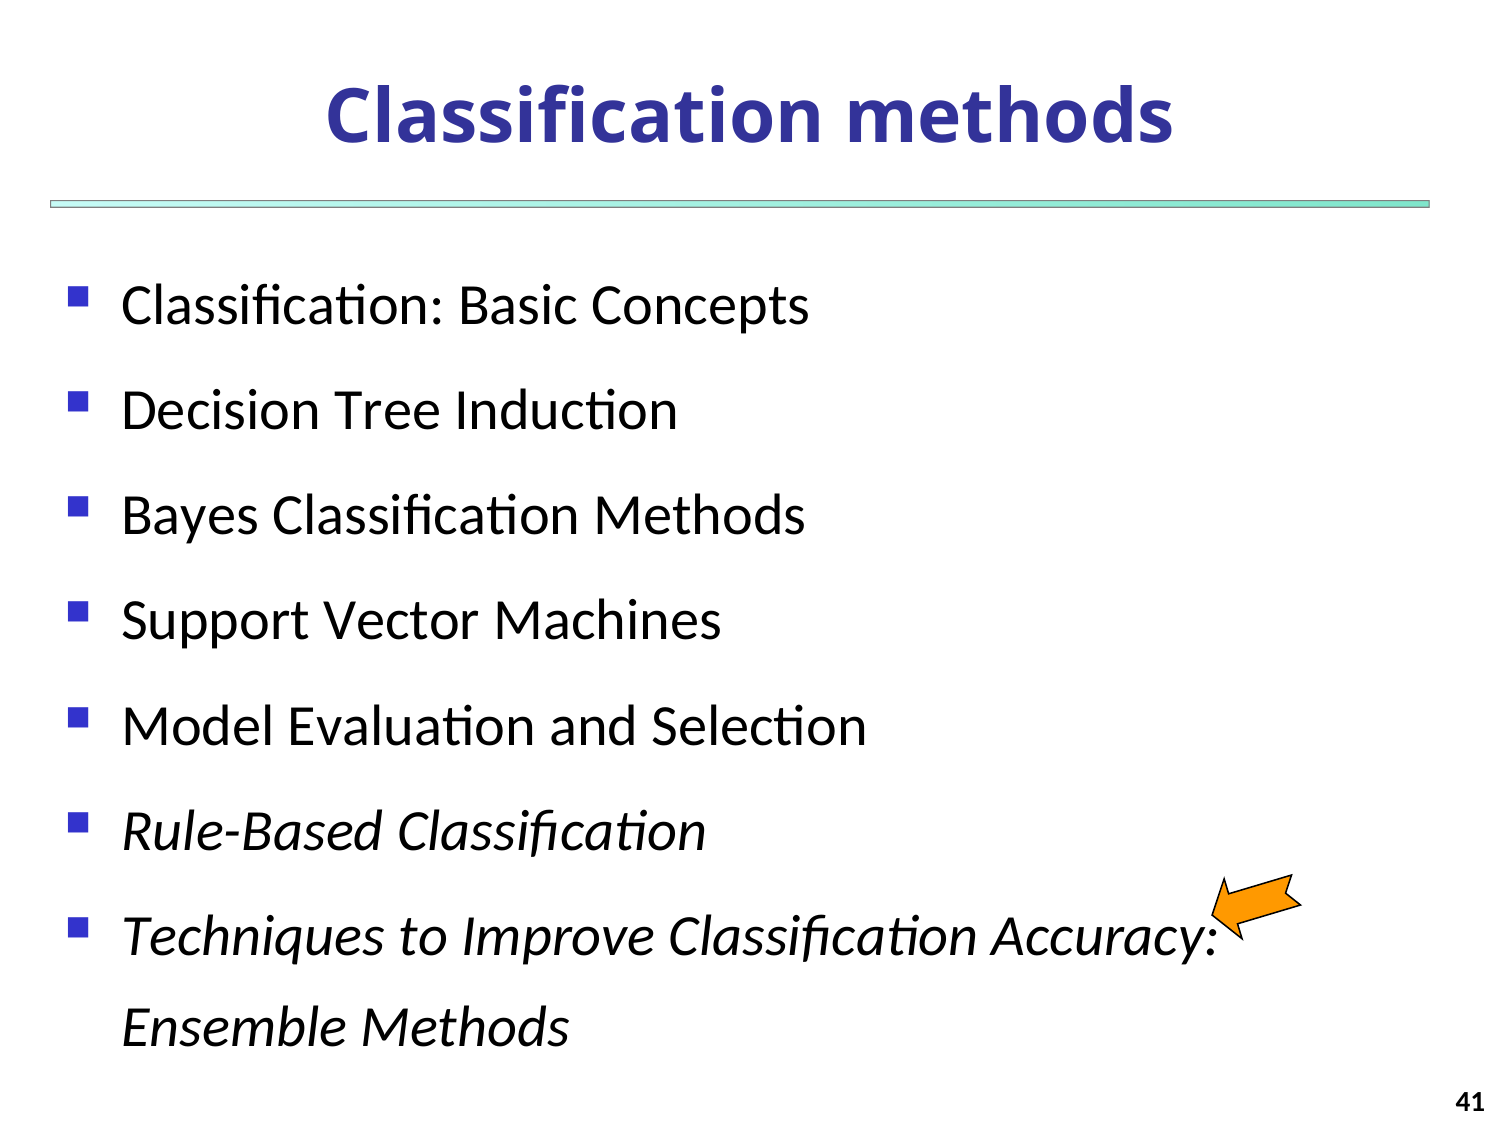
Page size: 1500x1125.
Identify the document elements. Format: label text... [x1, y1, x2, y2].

list Classification: Basic Concepts Decision Tree Induction Bayes Classification Methods Support Vector Machines Model Evaluation and Selection Rule-Based Classification Techniques to Improve Classification Accuracy: Ensemble Methods [49, 237, 1425, 1075]
text_box [1212, 875, 1301, 939]
title Classification methods [0, 59, 1500, 166]
text_box <number> [1187, 1062, 1500, 1125]
